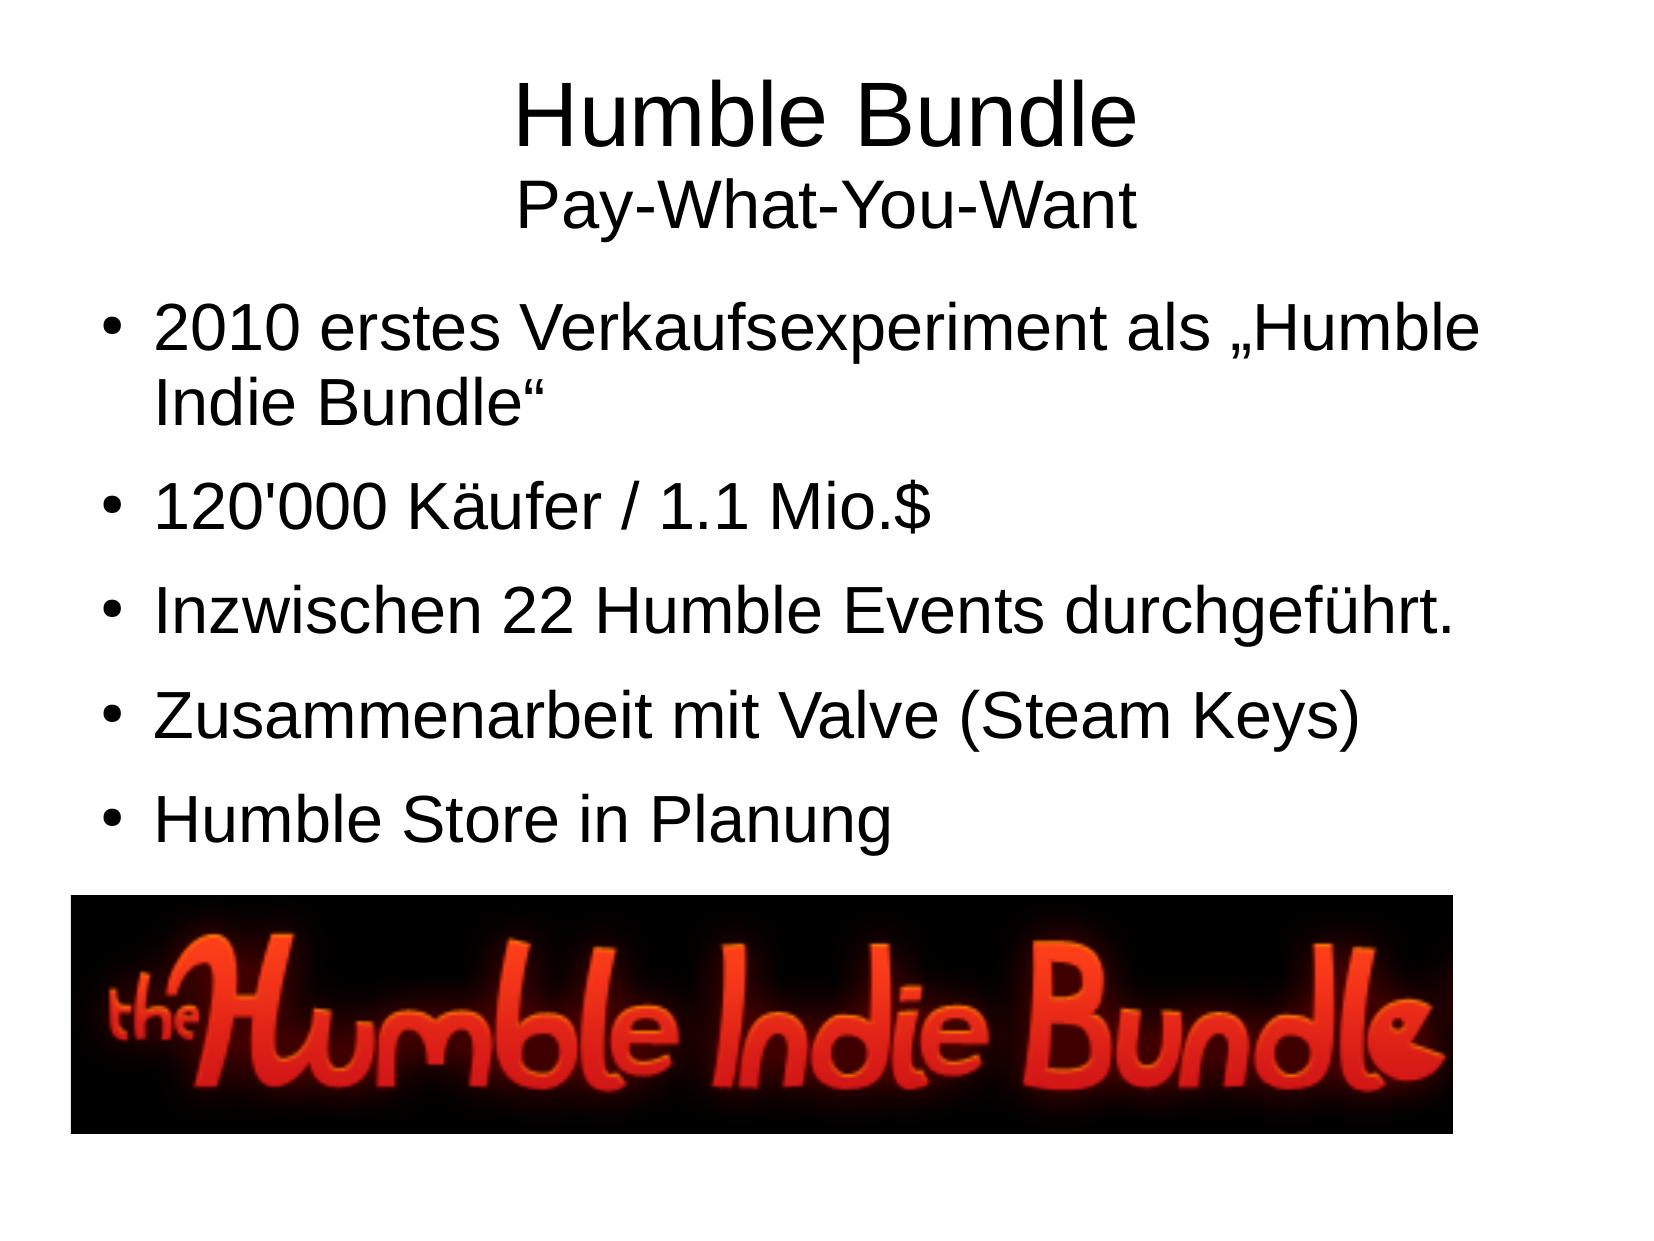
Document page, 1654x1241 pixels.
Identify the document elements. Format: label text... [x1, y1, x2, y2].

picture [70, 895, 1453, 1134]
list 2010 erstes Verkaufsexperiment als „Humble Indie Bundle“ 120'000 Käufer / 1.1 Mio.$ Inzwischen 22 Humble Events durchgeführt. Zusammenarbeit mit Valve (Steam Keys) Humble Store in Planung [82, 290, 1538, 1010]
title Humble Bundle Pay-What-You-Want [82, 49, 1571, 257]
